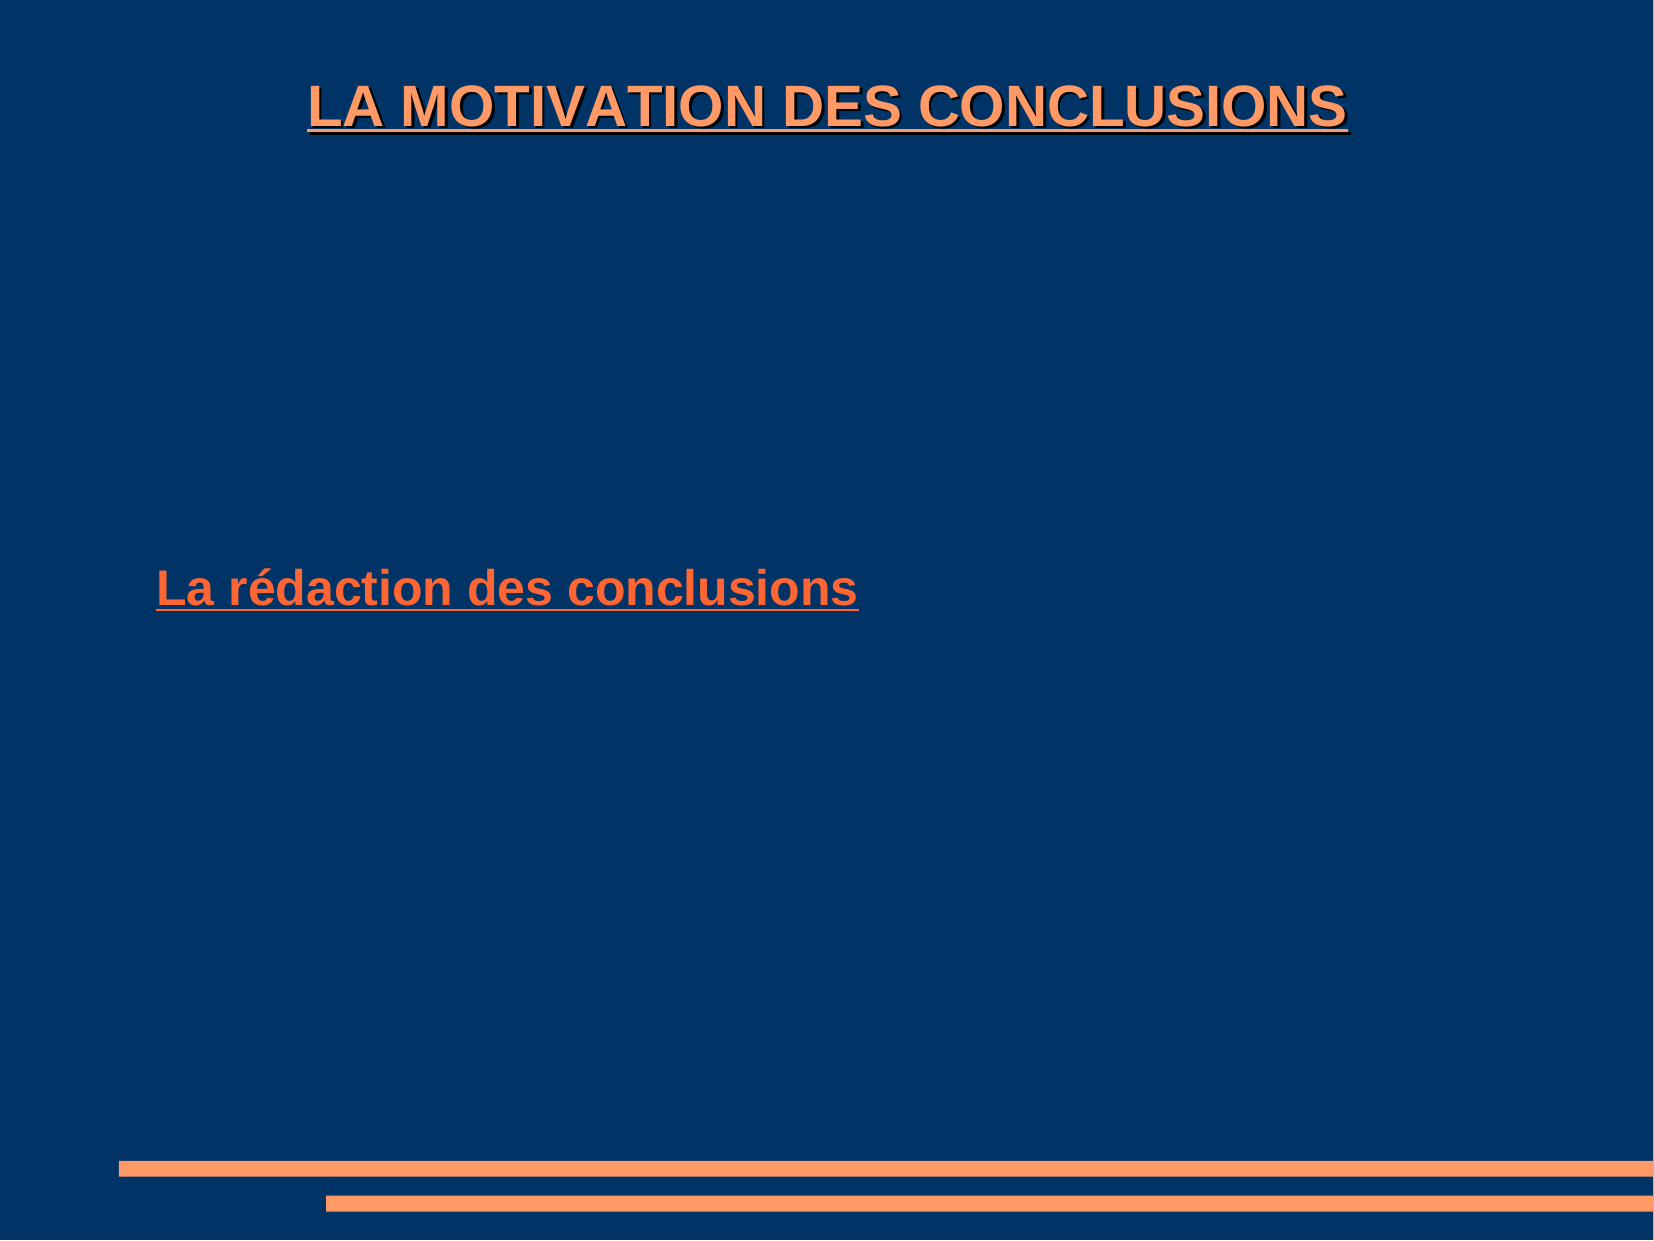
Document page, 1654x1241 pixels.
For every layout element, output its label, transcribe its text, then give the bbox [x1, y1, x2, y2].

title LA MOTIVATION DES CONCLUSIONS [121, 46, 1534, 166]
subtitle La rédaction des conclusions [121, 197, 1561, 1147]
